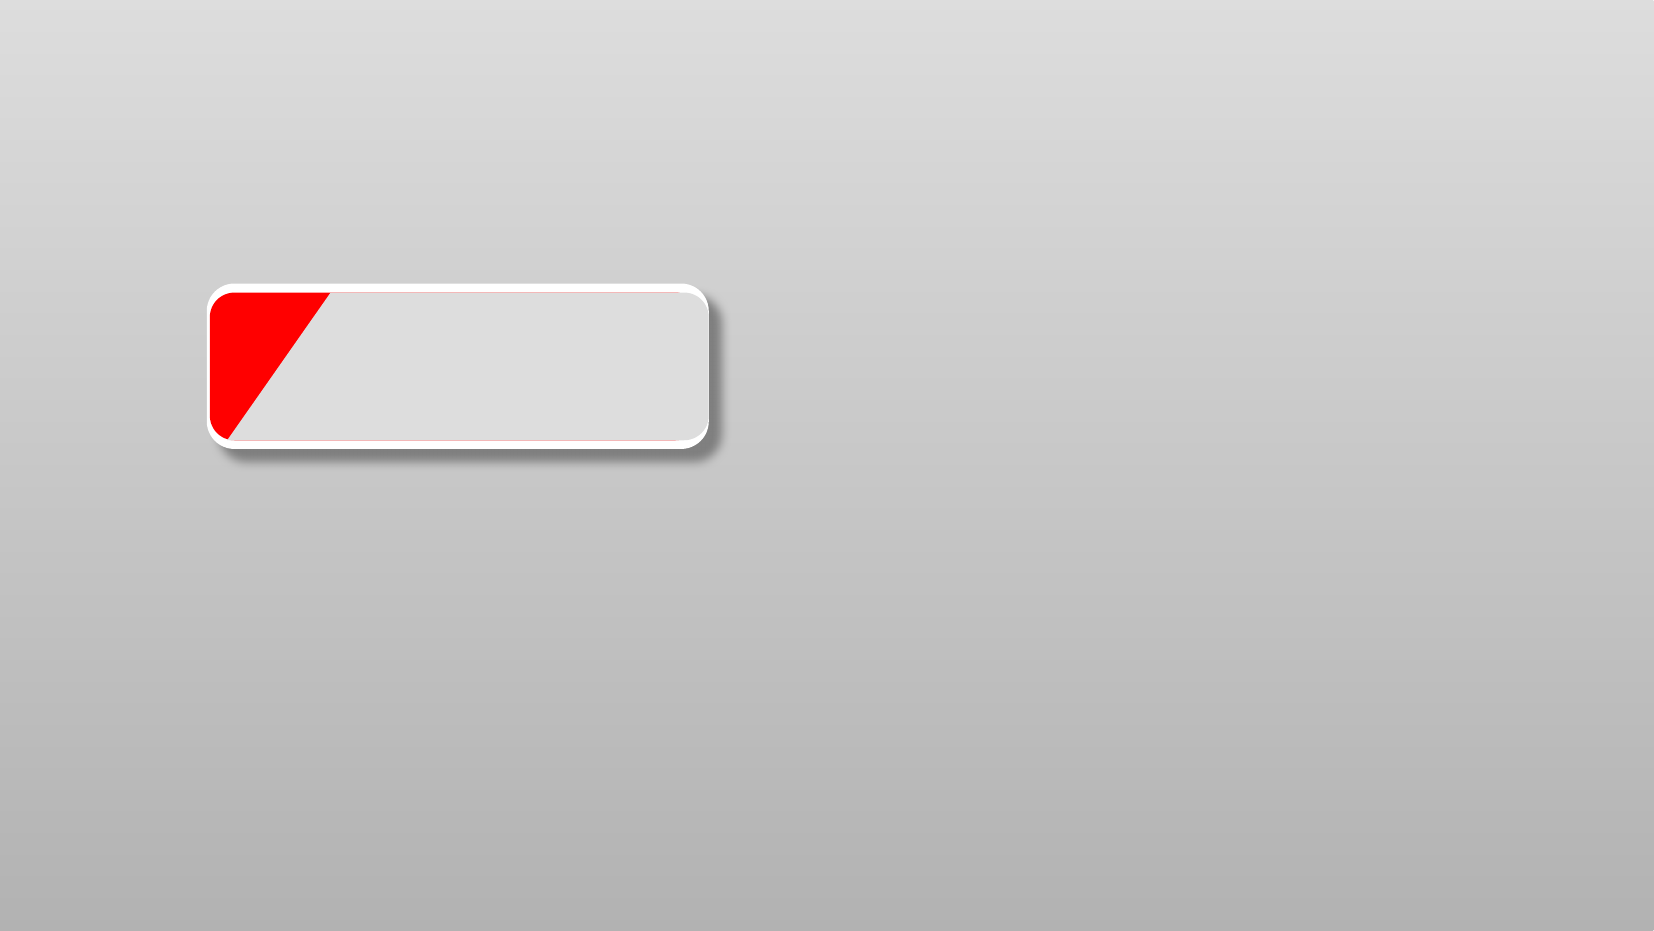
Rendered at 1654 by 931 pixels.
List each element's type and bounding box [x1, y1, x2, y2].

text_box [206, 283, 709, 449]
